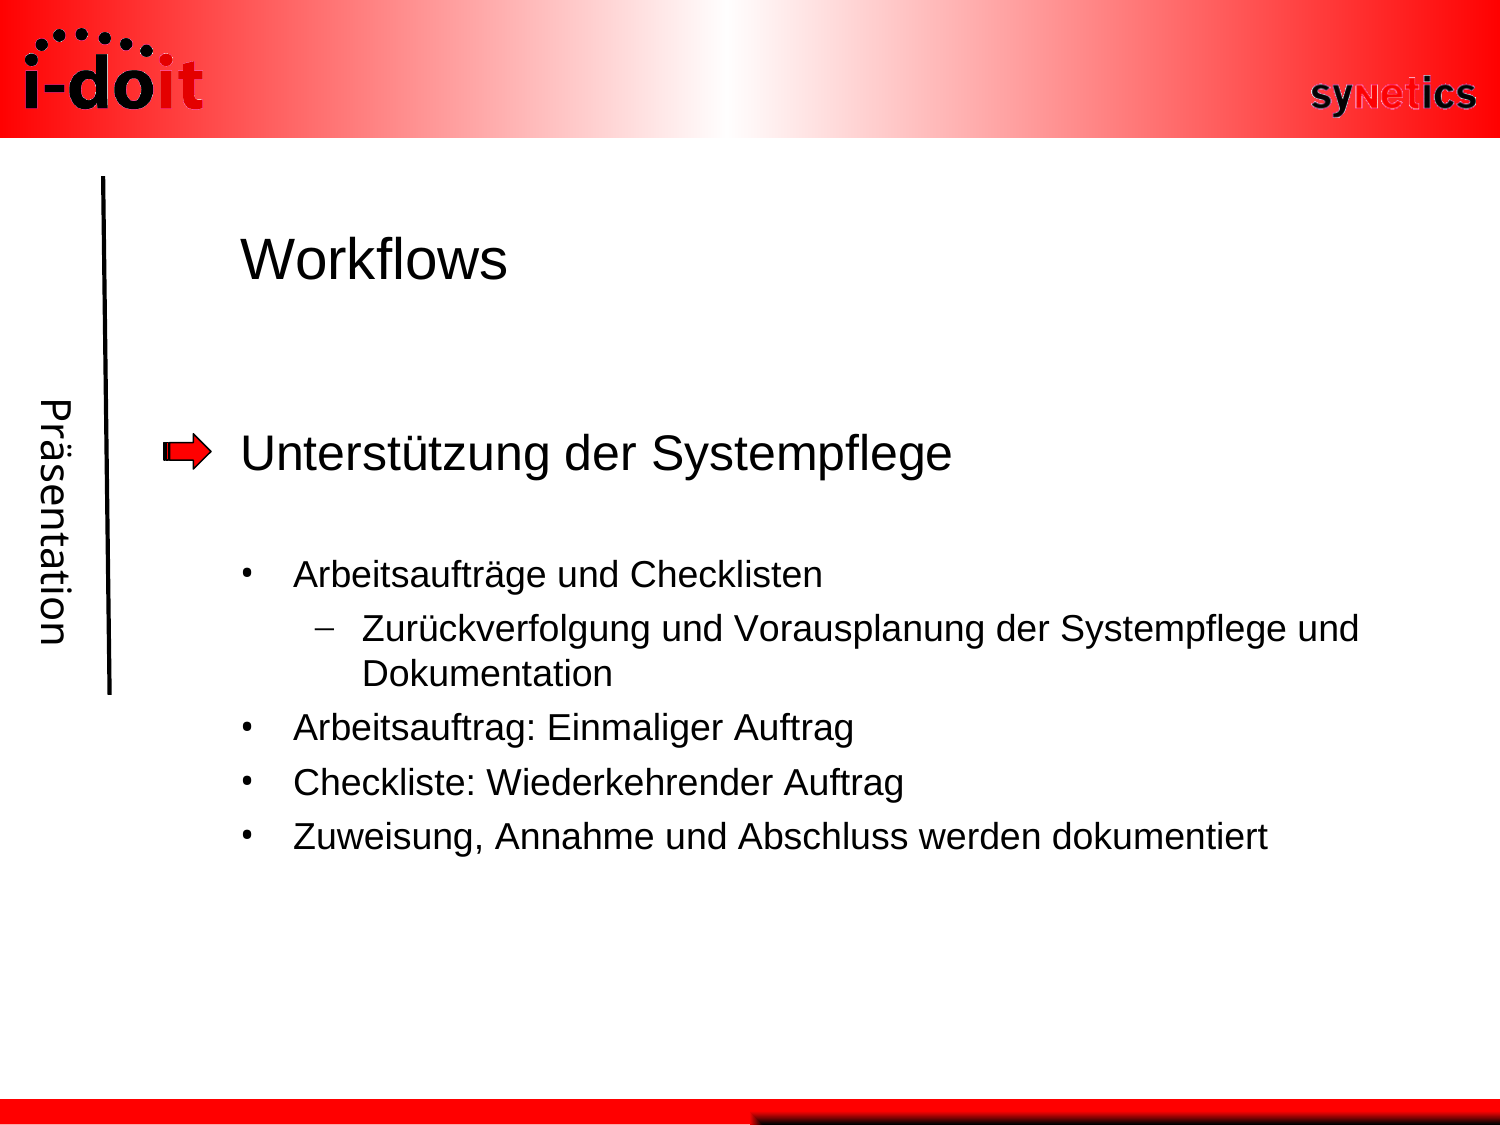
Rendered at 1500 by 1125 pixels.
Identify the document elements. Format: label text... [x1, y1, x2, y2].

text_box Workflows [225, 162, 1426, 351]
picture [5, 11, 254, 126]
text_box [164, 433, 212, 470]
picture [1311, 75, 1476, 119]
text_box Unterstützung der Systempflege Arbeitsaufträge und Checklisten Zurückverfolgung und Vorausplanung der Systempflege und Dokumentation Arbeitsauftrag: Einmaliger Auftrag Checkliste: Wiederkehrender Auftrag Zuweisung, Annahme und Abschluss werden dokumentiert [225, 412, 1426, 1001]
